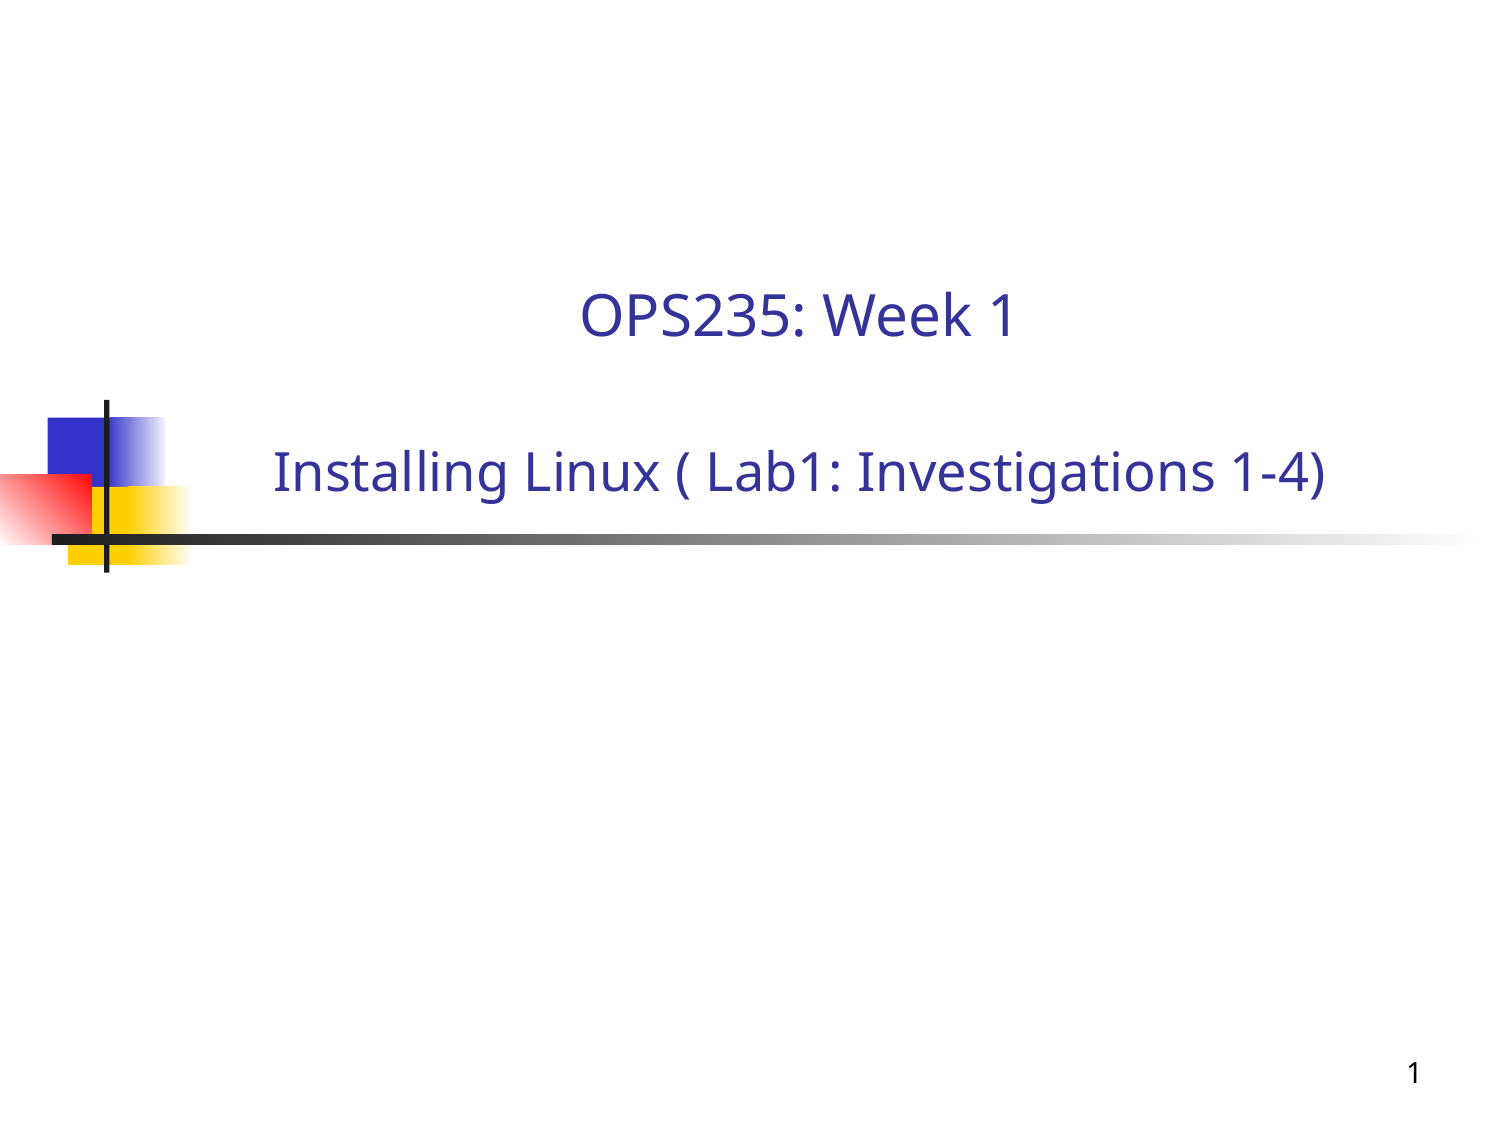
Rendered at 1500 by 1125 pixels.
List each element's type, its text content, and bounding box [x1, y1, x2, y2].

title OPS235: Week 1 Installing Linux ( Lab1: Investigations 1-4) [162, 259, 1438, 515]
